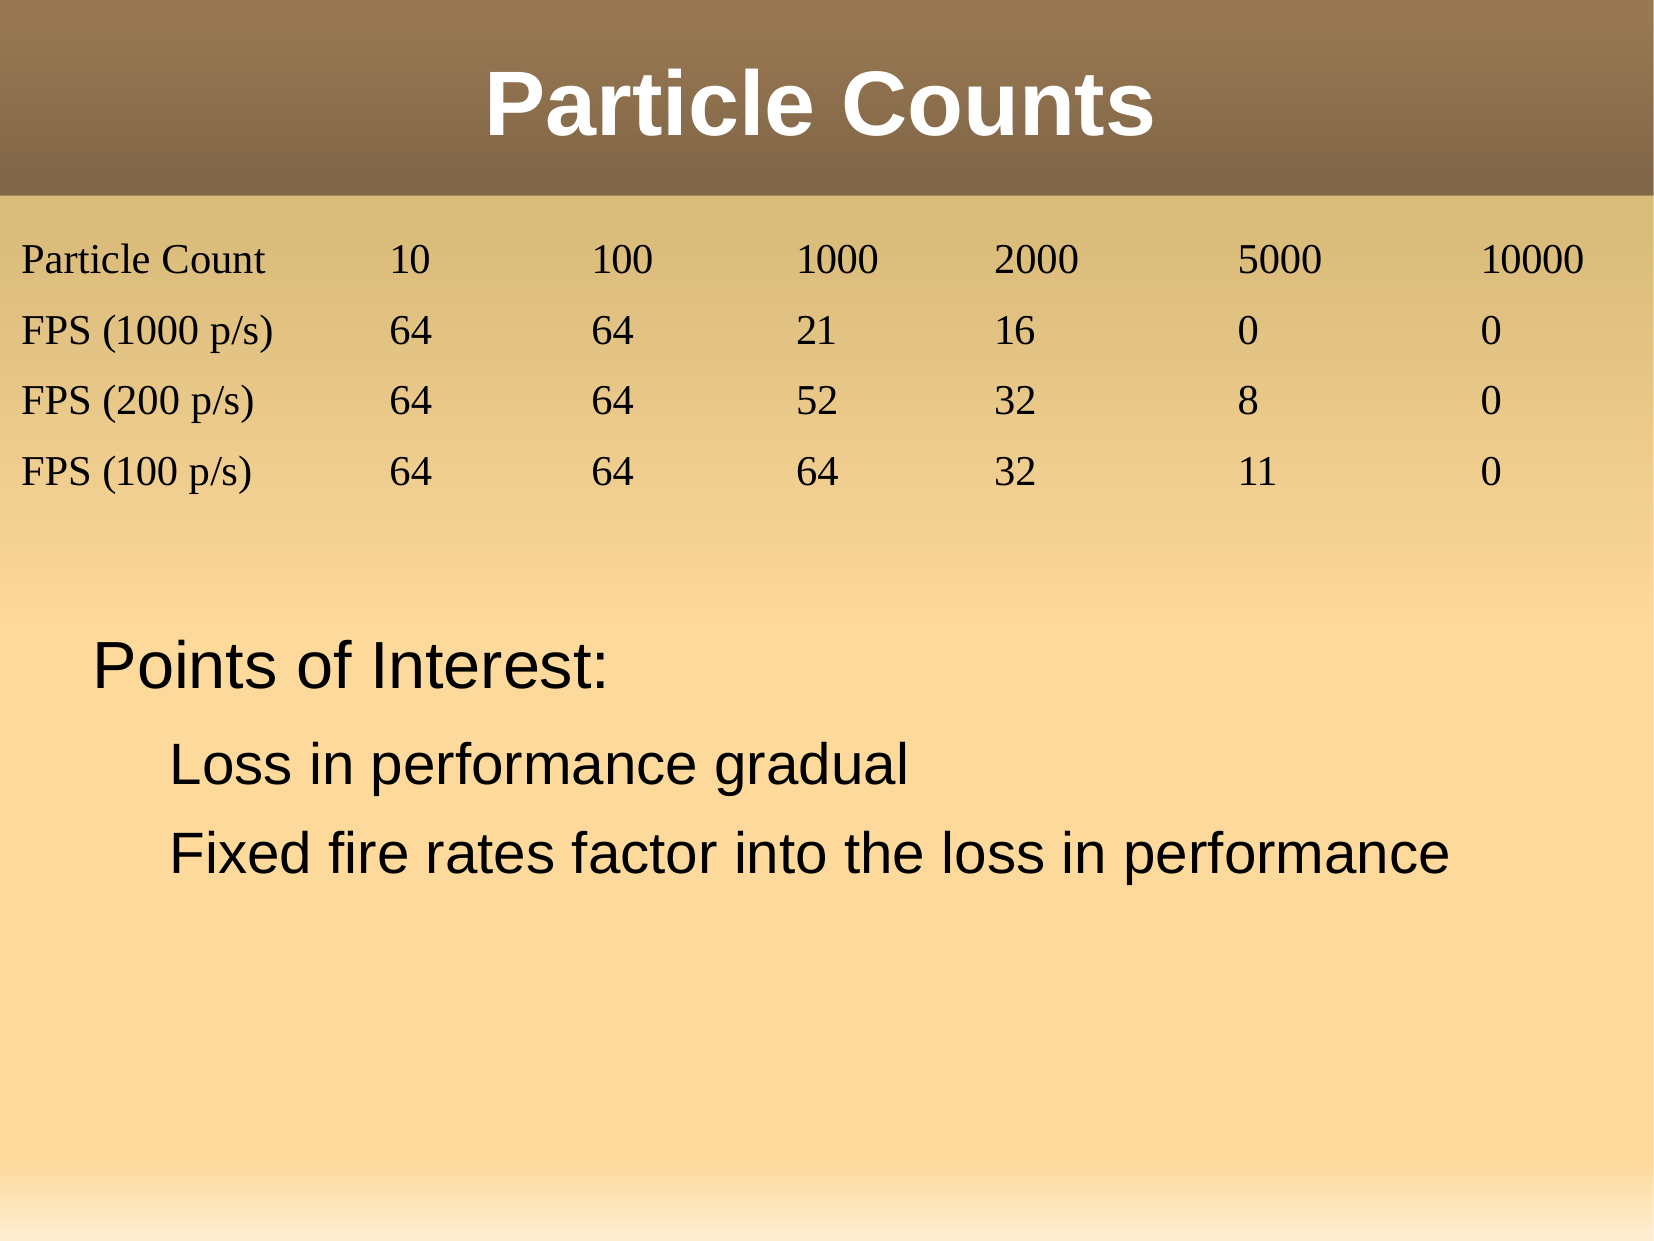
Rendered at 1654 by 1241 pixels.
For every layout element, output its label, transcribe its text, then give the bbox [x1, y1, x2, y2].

chart [8, 225, 1654, 526]
list Points of Interest: Loss in performance gradual Fixed fire rates factor into the loss in performance [75, 627, 1564, 976]
title Particle Counts [76, 7, 1565, 200]
picture [0, 0, 1654, 1241]
